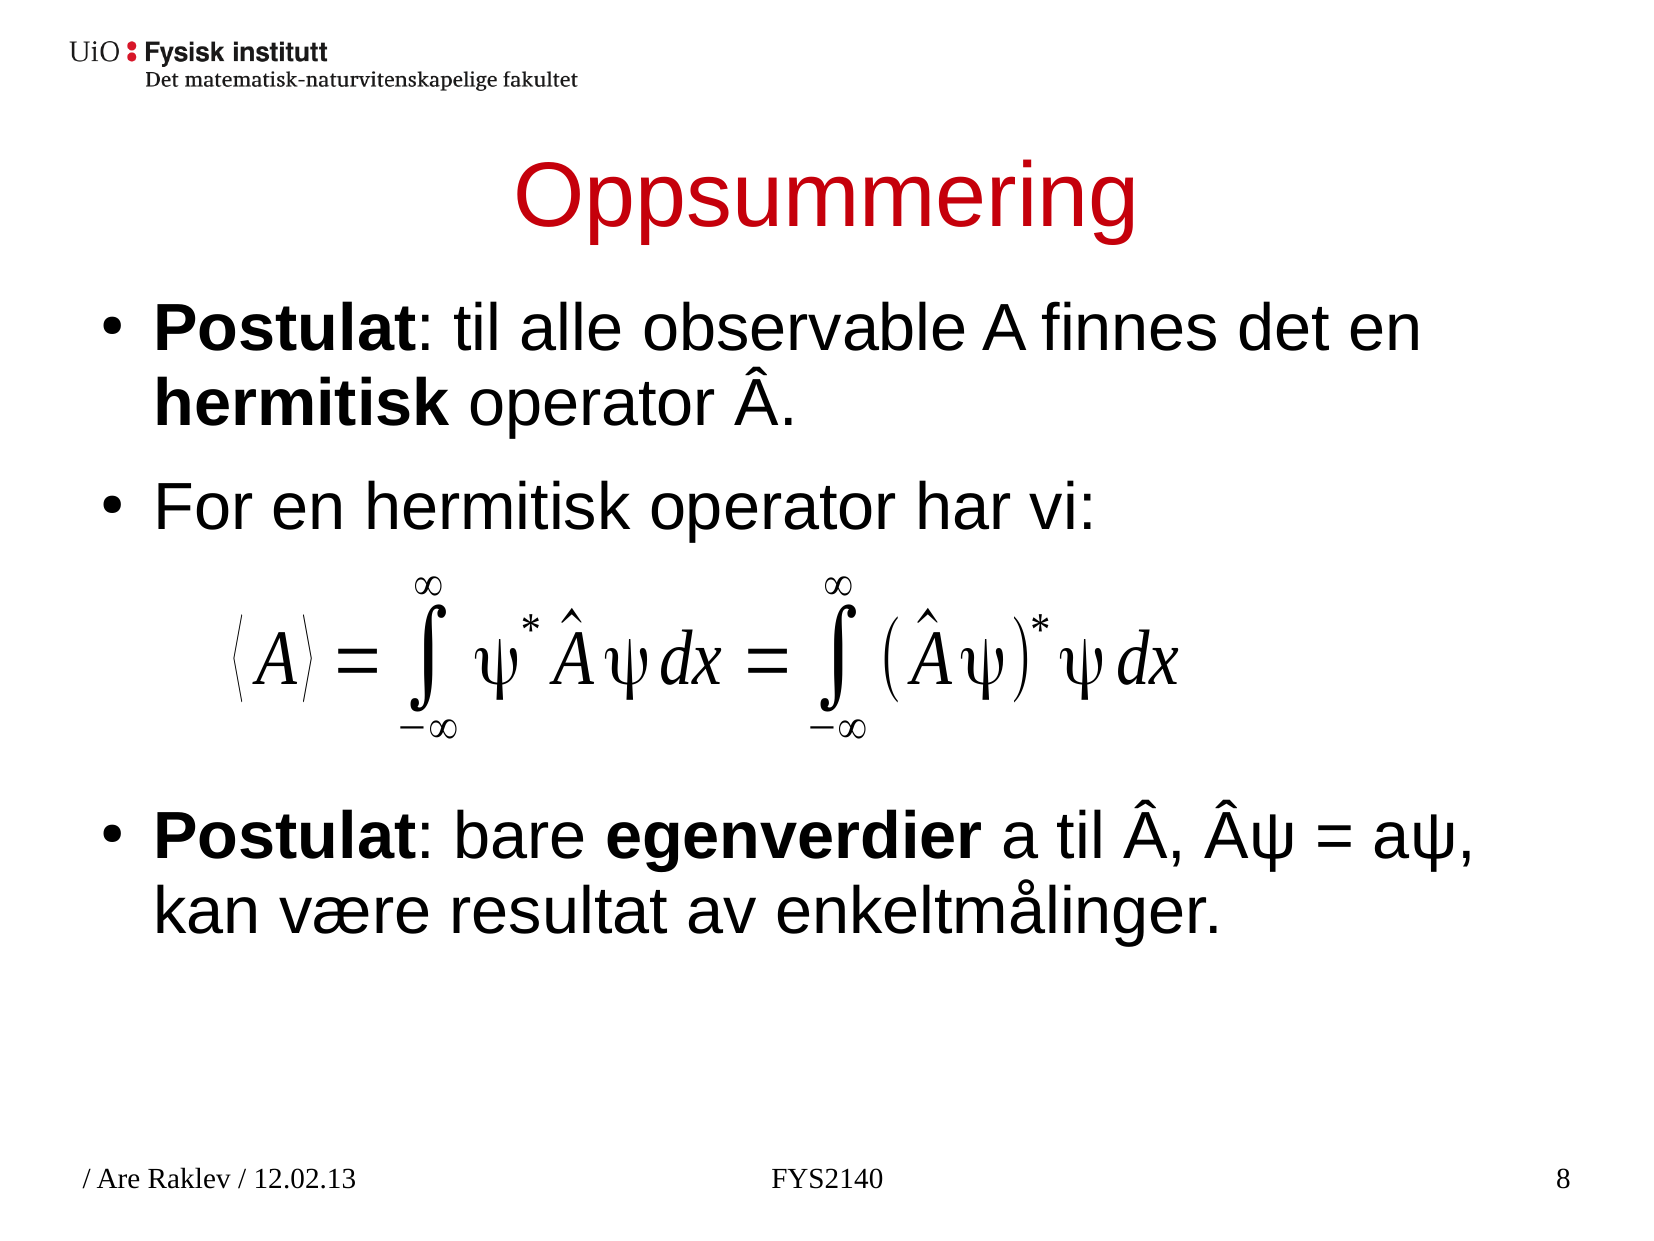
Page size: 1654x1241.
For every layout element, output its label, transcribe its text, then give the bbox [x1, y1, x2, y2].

title Oppsummering [82, 90, 1571, 290]
picture [68, 37, 581, 93]
chart [225, 575, 1188, 742]
list Postulat: til alle observable A finnes det en hermitisk operator Â. For en hermitisk operator har vi: Postulat: bare egenverdier a til Â, Âψ = aψ, kan være resultat av enkeltmålinger. [82, 290, 1576, 1094]
